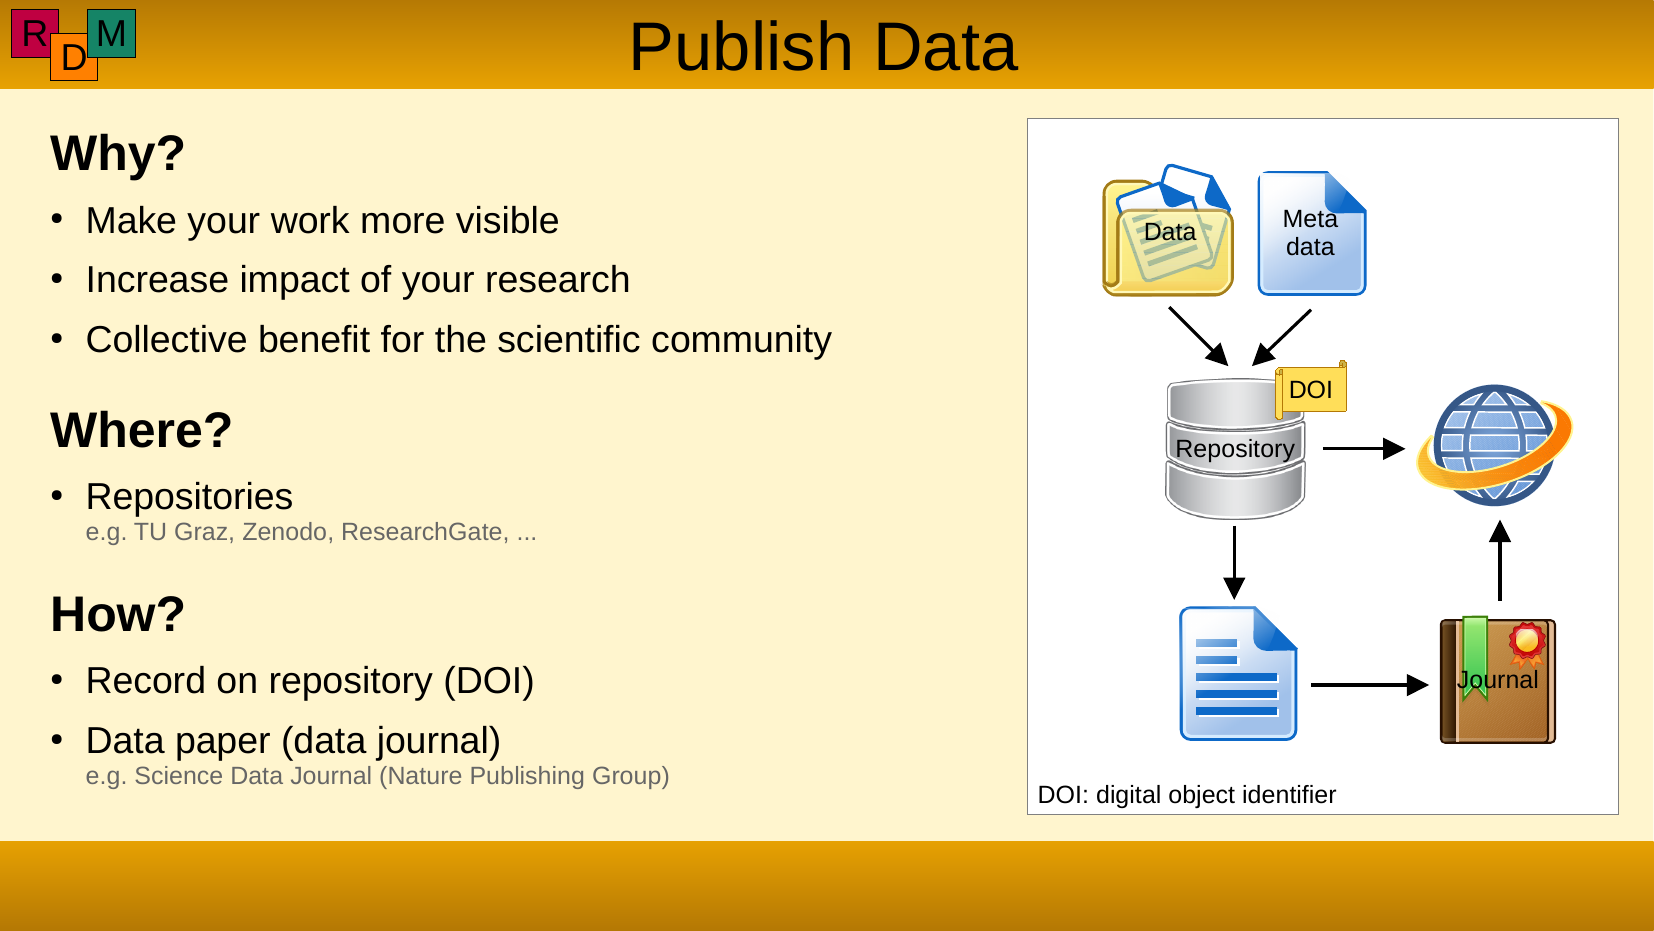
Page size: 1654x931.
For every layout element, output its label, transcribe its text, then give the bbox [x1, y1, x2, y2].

picture [1419, 600, 1577, 759]
text_box DOI: digital object identifier [1022, 773, 1353, 817]
picture [1411, 356, 1579, 524]
picture [1080, 141, 1388, 321]
title Publish Data [33, 7, 1615, 85]
text_box Why? Make your work more visible Increase impact of your research Collective benefit for the scientific community Where? Repositories e.g. TU Graz, Zenodo, ResearchGate, ... How? Record on repository (DOI) Data paper (data journal) e.g. Science Data Journal (Nature Publishing Group) [35, 118, 945, 798]
text_box DOI [1275, 373, 1283, 420]
text_box DOI [1275, 366, 1347, 412]
picture [1165, 378, 1306, 520]
text_box R [11, 9, 59, 58]
text_box [1027, 118, 1619, 815]
text_box D [50, 33, 98, 81]
picture [1162, 599, 1312, 749]
text_box M [87, 9, 136, 58]
